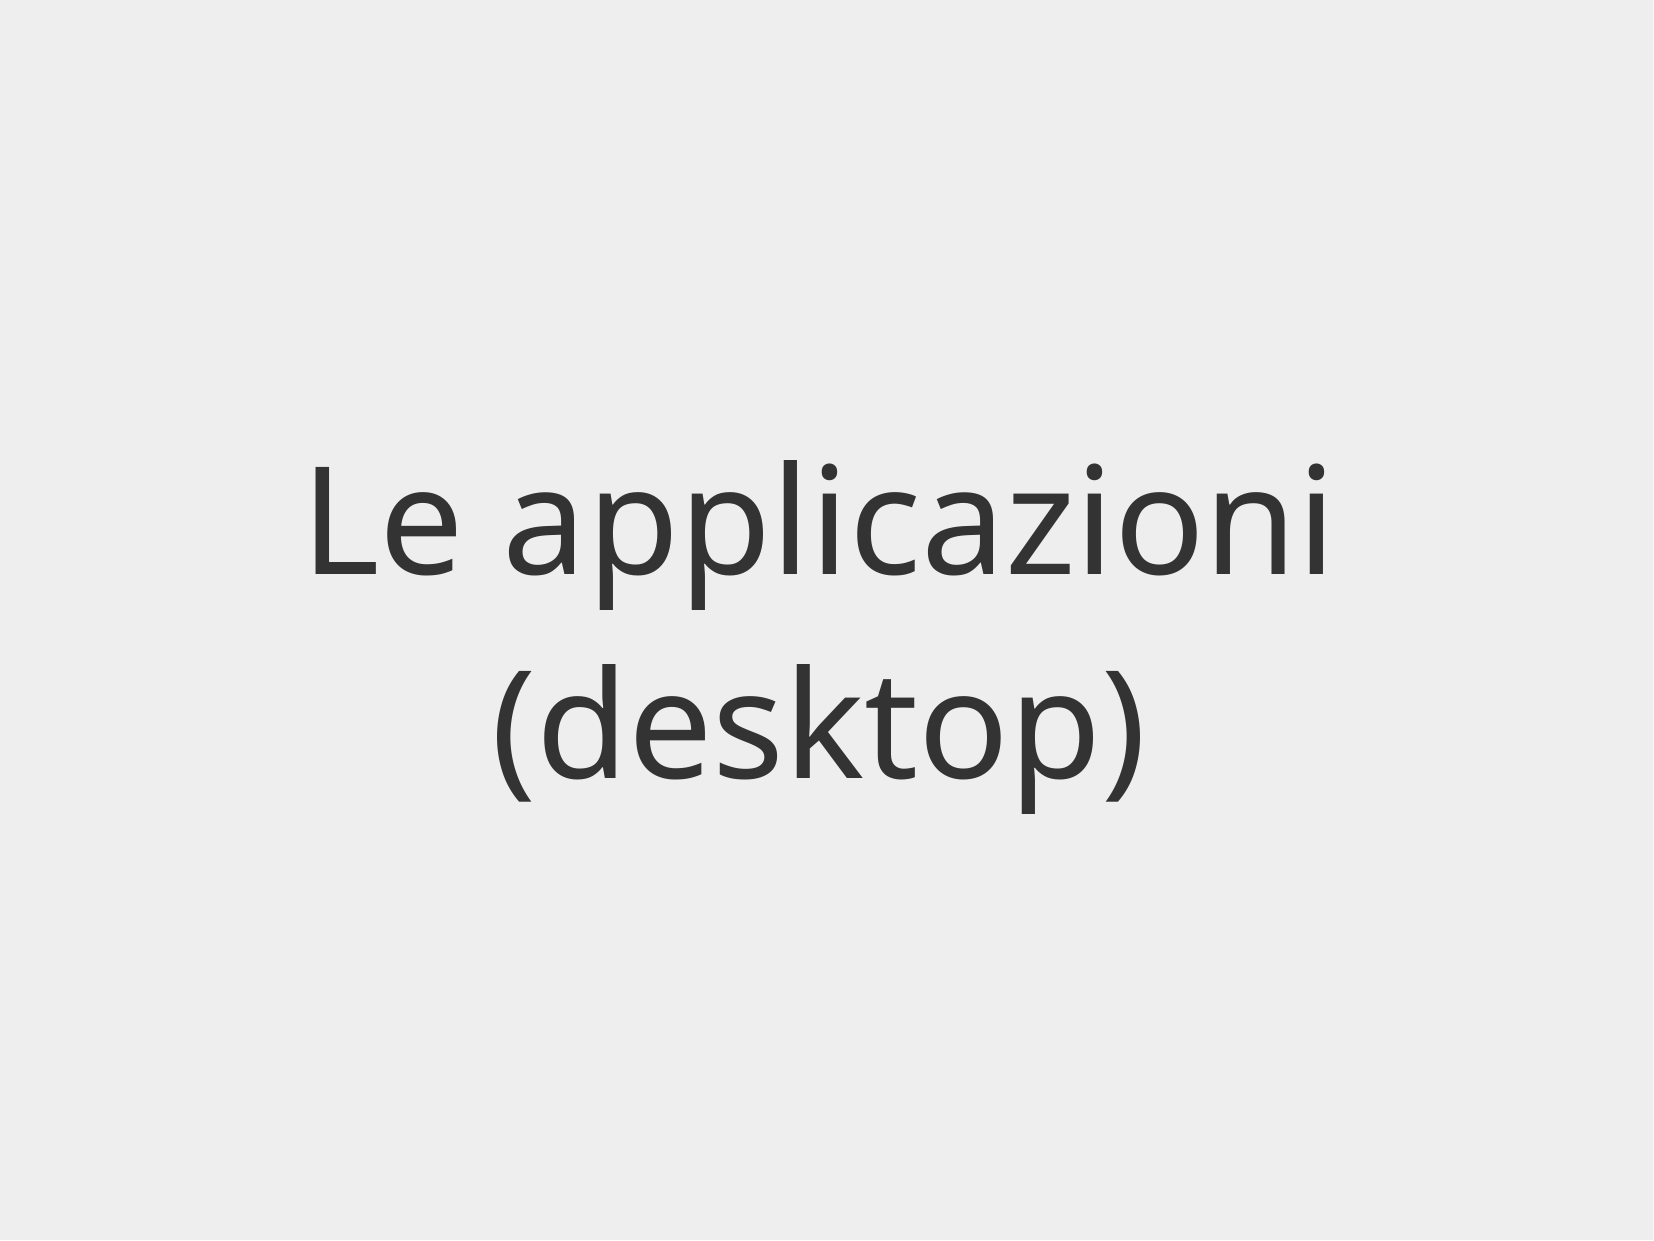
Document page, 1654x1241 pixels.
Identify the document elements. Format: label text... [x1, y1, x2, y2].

title Le applicazioni (desktop) [74, 435, 1564, 802]
